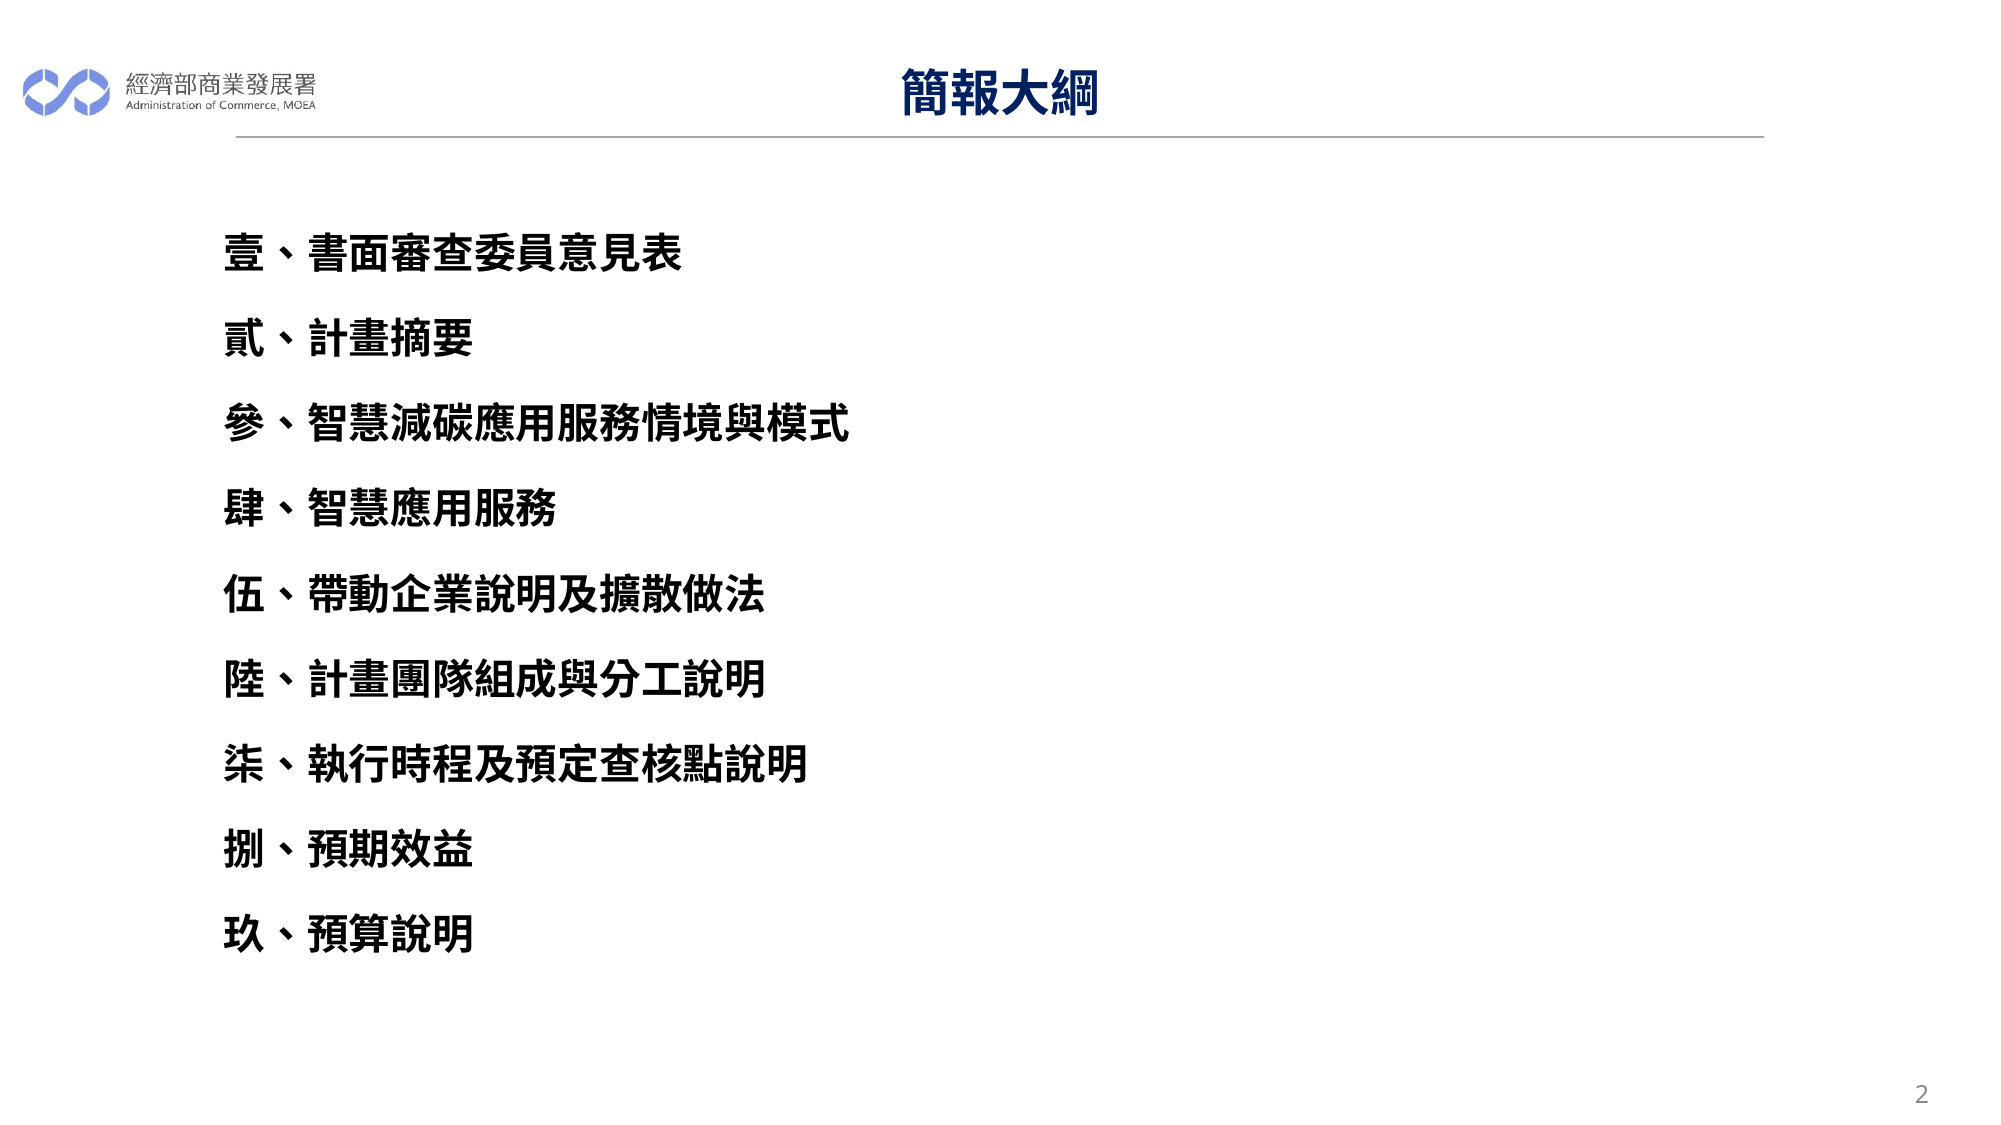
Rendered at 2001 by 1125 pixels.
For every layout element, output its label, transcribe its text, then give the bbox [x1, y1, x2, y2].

title 簡報大綱 [338, 46, 1662, 136]
text_box 1 [1899, 1065, 2000, 1125]
text_box 壹、書面審查委員意見表 貳、計畫摘要 參、智慧減碳應用服務情境與模式 肆、智慧應用服務 伍、帶動企業說明及擴散做法 陸、計畫團隊組成與分工說明 柒、執行時程及預定查核點說明 捌、預期效益 玖、預算說明 [208, 184, 1816, 1047]
